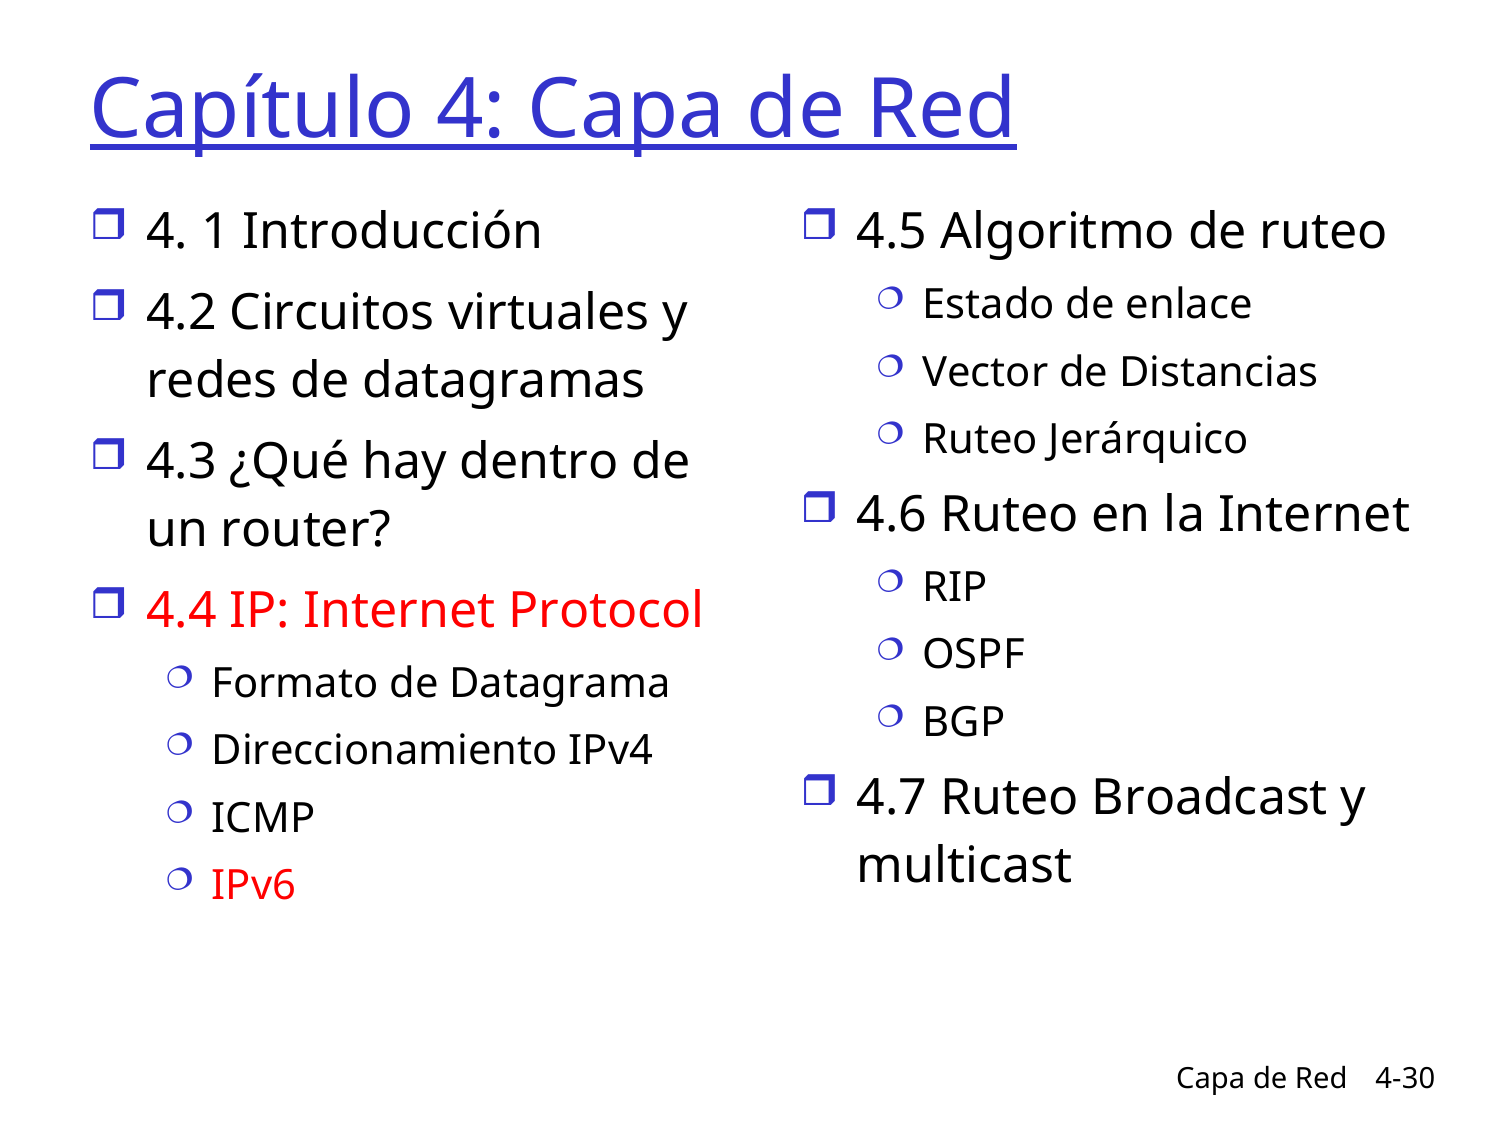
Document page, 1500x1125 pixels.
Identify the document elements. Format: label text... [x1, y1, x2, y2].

list 4. 1 Introducción 4.2 Circuitos virtuales y redes de datagramas 4.3 ¿Qué hay dentro de un router? 4.4 IP: Internet Protocol Formato de Datagrama Direccionamiento IPv4 ICMP IPv6 [75, 187, 753, 1044]
list 4.5 Algoritmo de ruteo Estado de enlace Vector de Distancias Ruteo Jerárquico 4.6 Ruteo en la Internet RIP OSPF BGP 4.7 Ruteo Broadcast y multicast [785, 187, 1464, 1044]
title Capítulo 4: Capa de Red [75, 15, 1463, 196]
